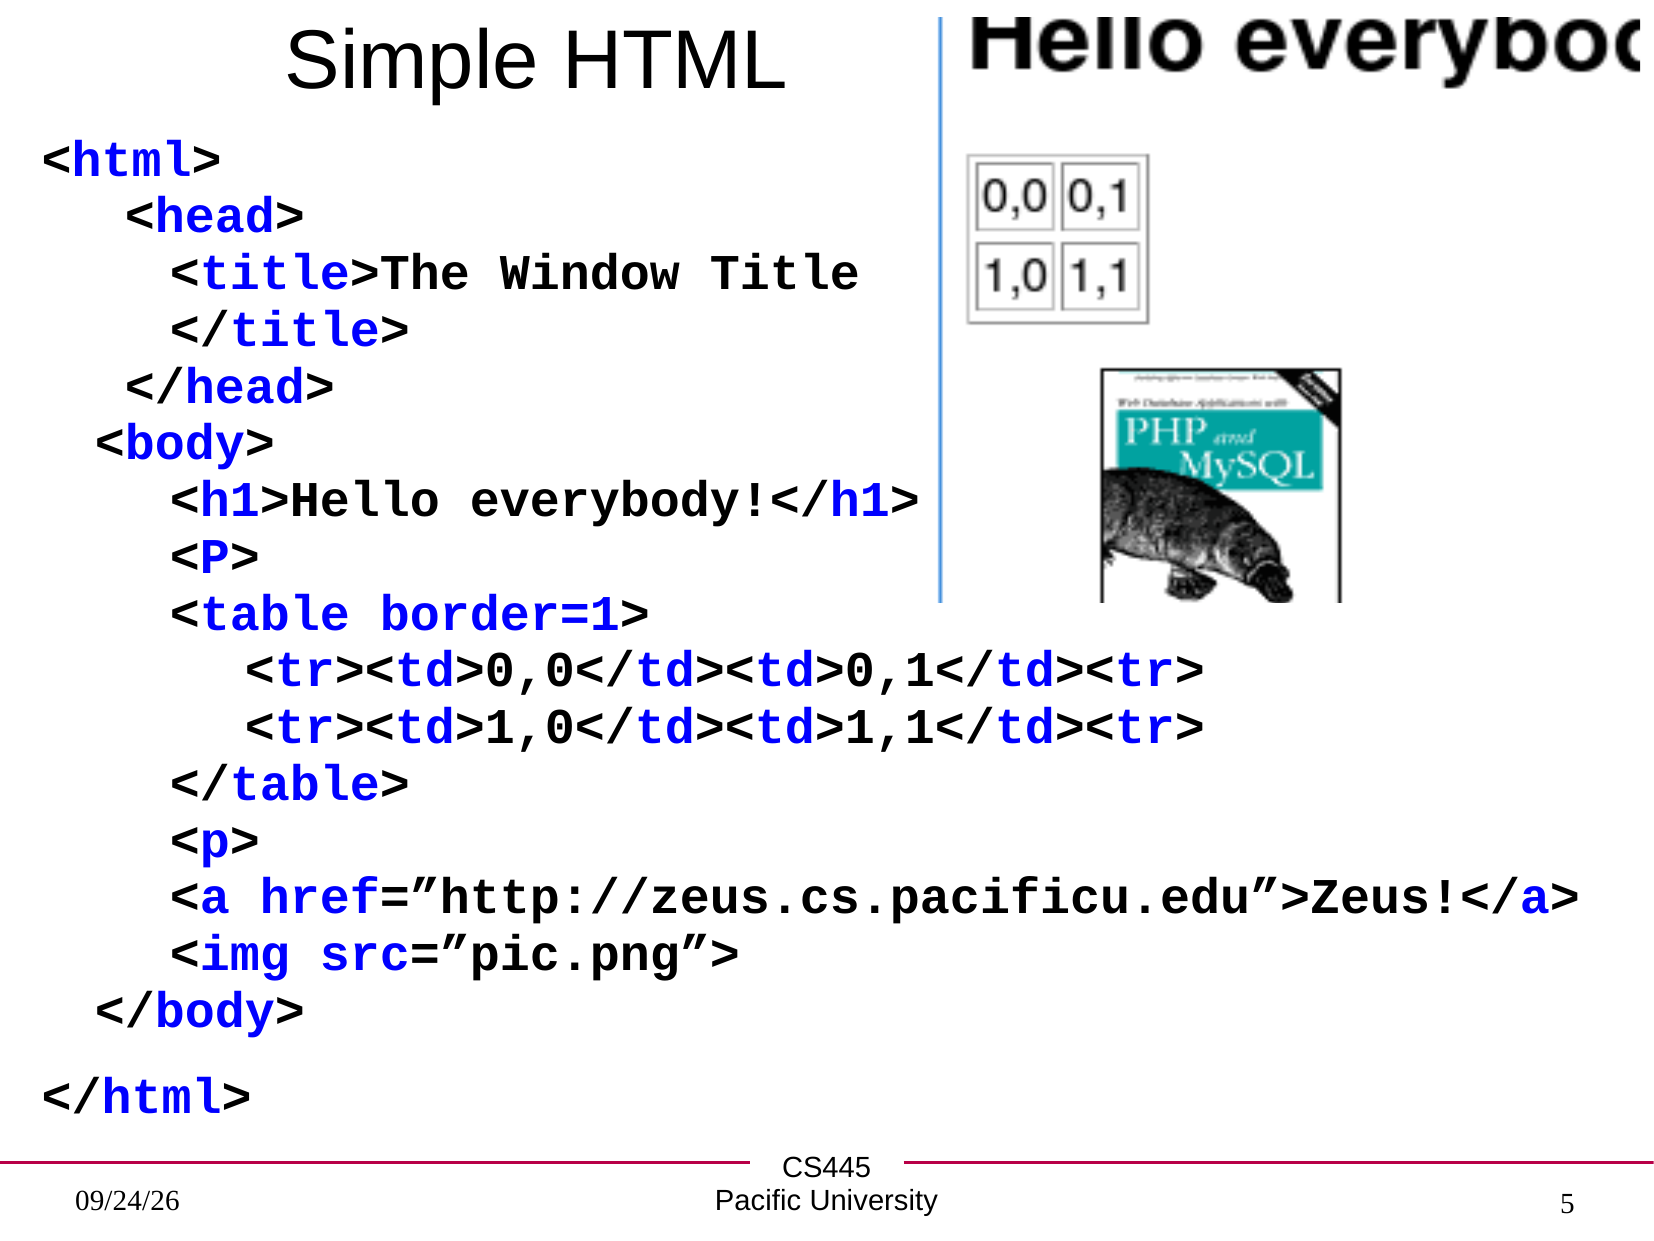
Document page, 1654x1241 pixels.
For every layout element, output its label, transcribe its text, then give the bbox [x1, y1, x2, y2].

picture [937, 17, 1641, 603]
title Simple HTML [20, 9, 1075, 111]
list <html> <head> <title>The Window Title </title> </head> <body> <h1>Hello everybody!</h1> <P> <table border=1> <tr><td>0,0</td><td>0,1</td><tr> <tr><td>1,0</td><td>1,1</td><tr> </table> <p> <a href=”http://zeus.cs.pacificu.edu”>Zeus!</a> <img src=”pic.png”> </body> </html> [23, 134, 1642, 1169]
